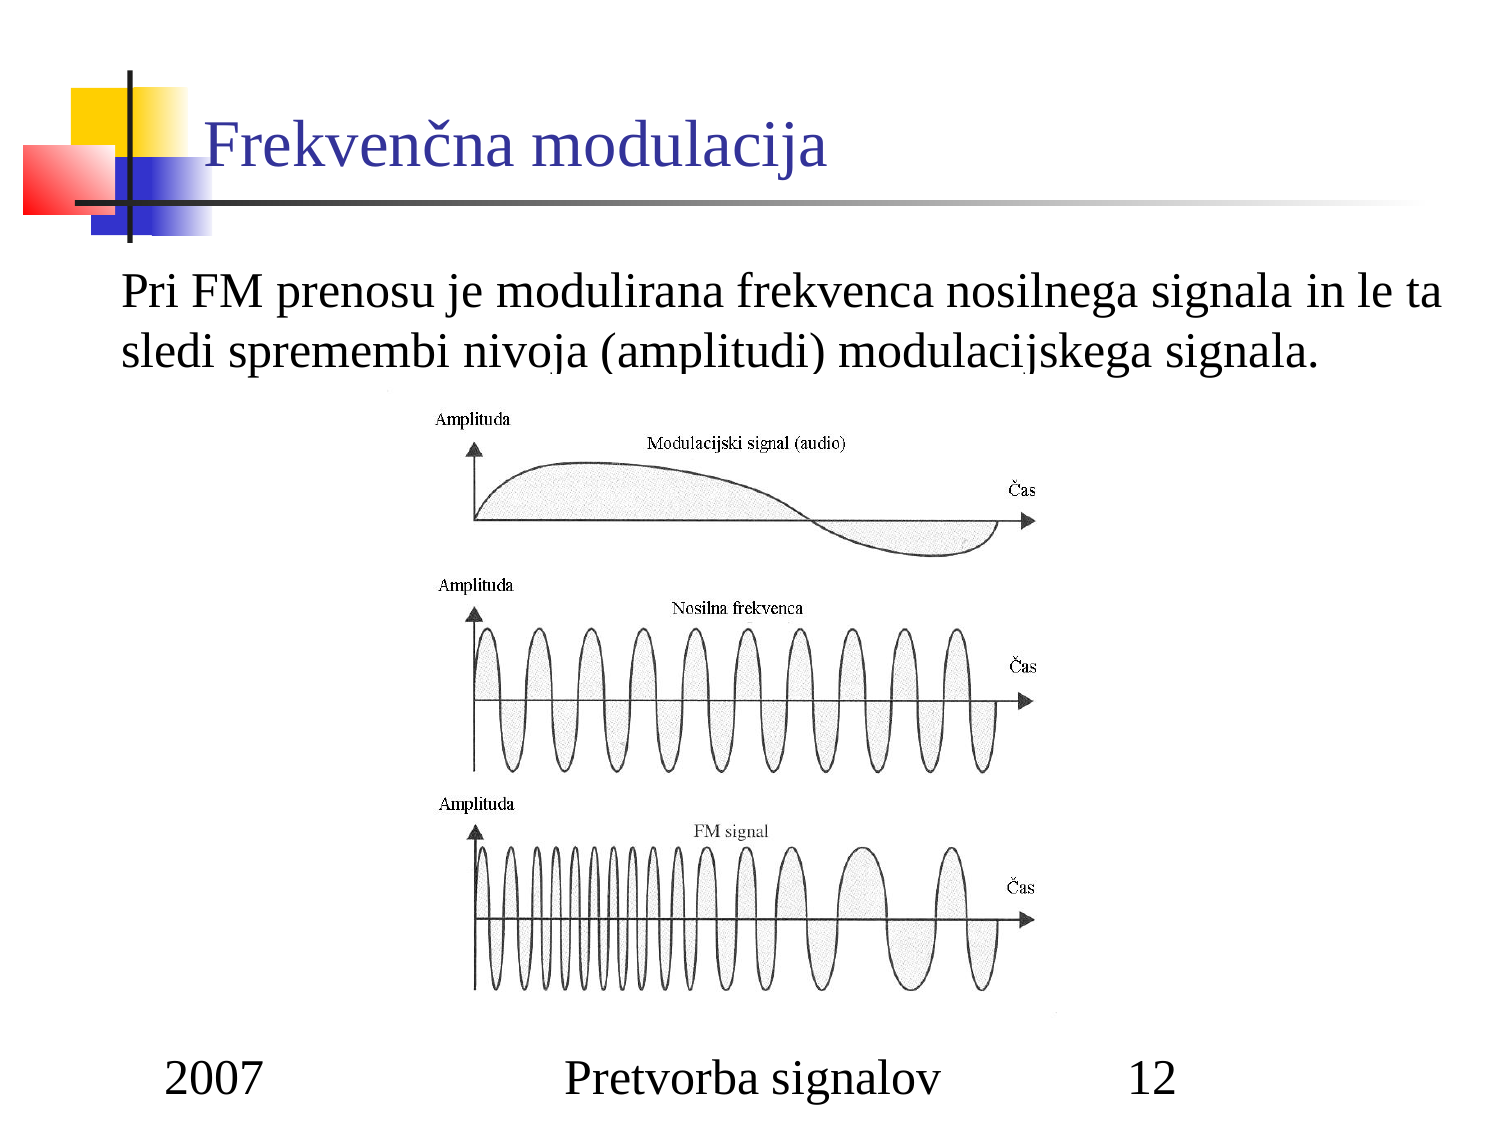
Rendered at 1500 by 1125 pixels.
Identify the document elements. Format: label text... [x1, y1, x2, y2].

picture [387, 374, 1108, 1041]
list Pri FM prenosu je modulirana frekvenca nosilnega signala in le ta sledi spremembi nivoja (amplitudi) modulacijskega signala. [50, 249, 1469, 401]
title Frekvenčna modulacija [188, 92, 1468, 188]
